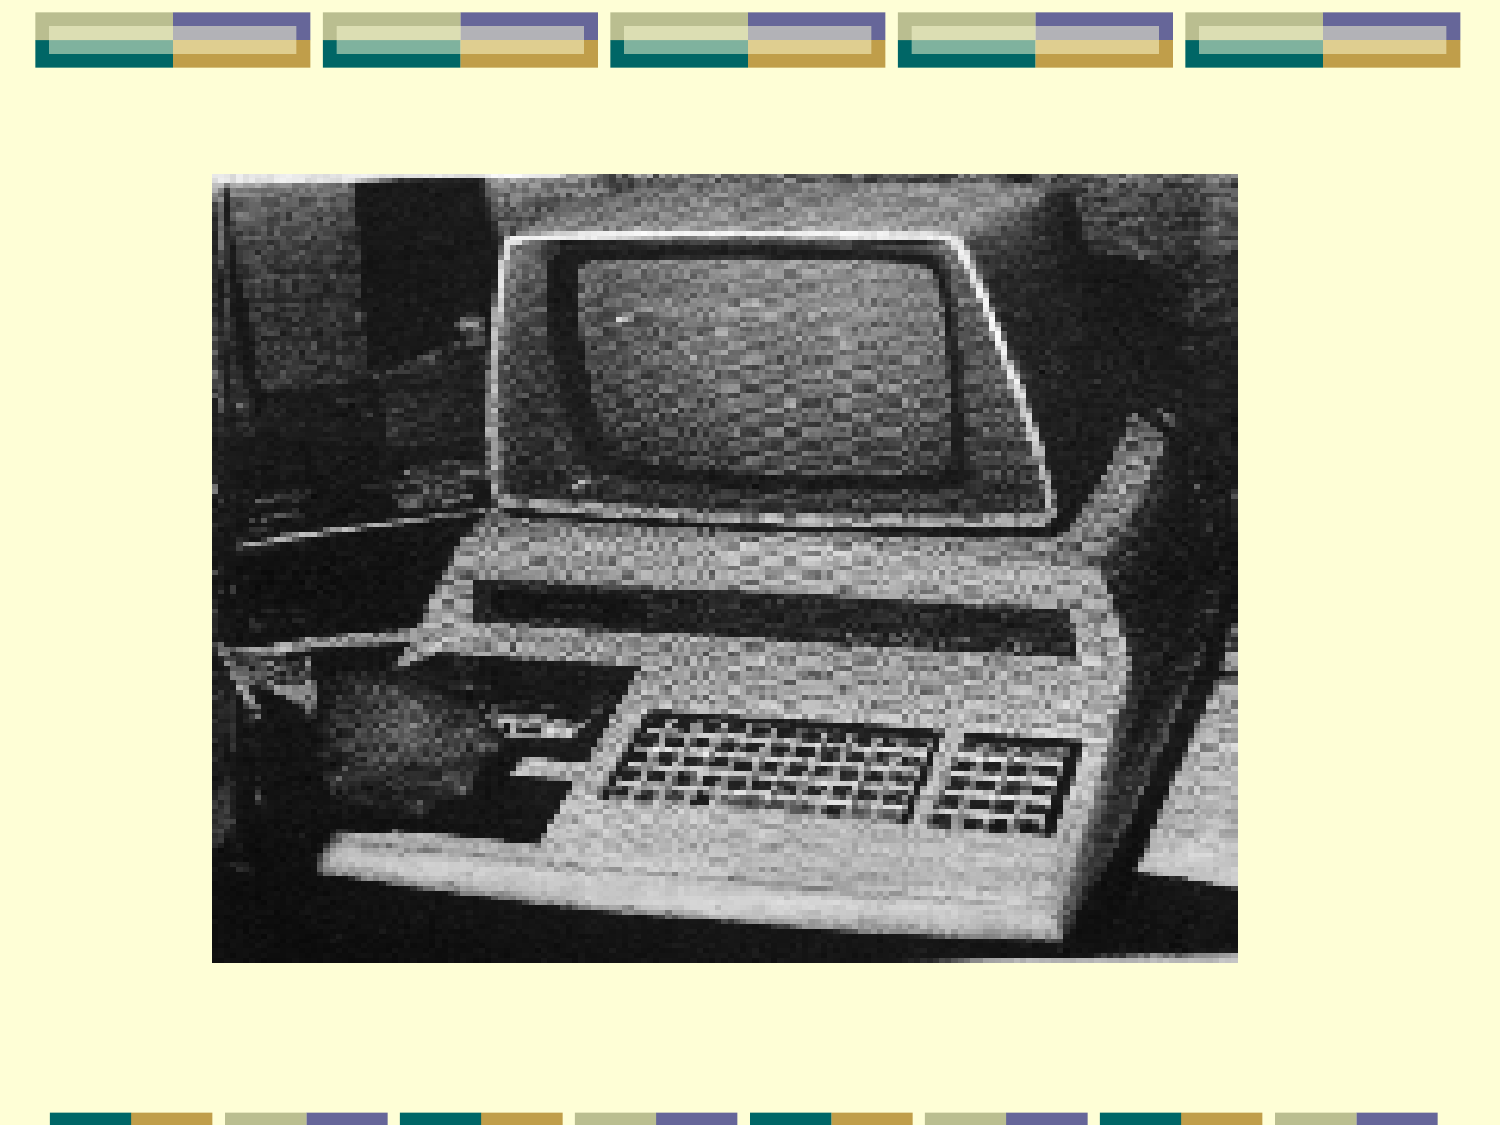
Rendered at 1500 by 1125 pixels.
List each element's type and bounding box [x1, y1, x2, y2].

picture [212, 174, 1238, 963]
